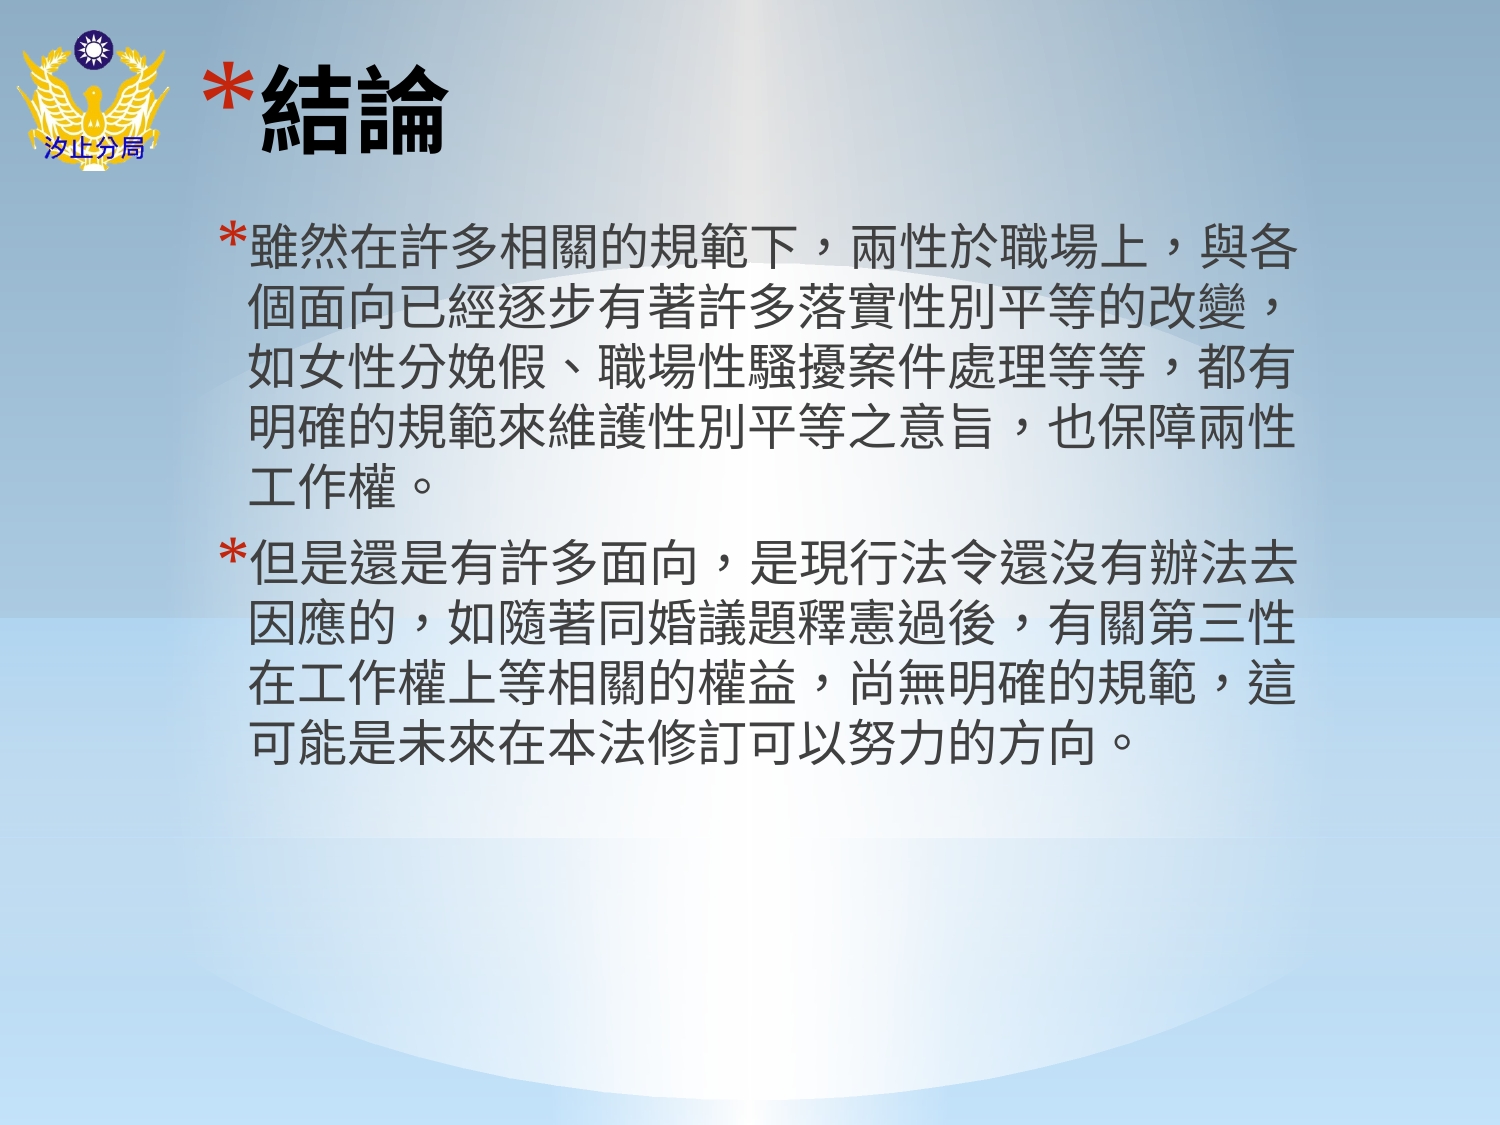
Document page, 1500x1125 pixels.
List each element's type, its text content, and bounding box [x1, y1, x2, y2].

title 結論 [183, 42, 1252, 197]
picture [15, 30, 172, 171]
list 雖然在許多相關的規範下，兩性於職場上，與各個面向已經逐步有著許多落實性別平等的改變，如女性分娩假、職場性騷擾案件處理等等，都有明確的規範來維護性別平等之意旨，也保障兩性工作權。 但是還是有許多面向，是現行法令還沒有辦法去因應的，如隨著同婚議題釋憲過後，有關第三性在工作權上等相關的權益，尚無明確的規範，這可能是未來在本法修訂可以努力的方向。 [194, 208, 1329, 826]
